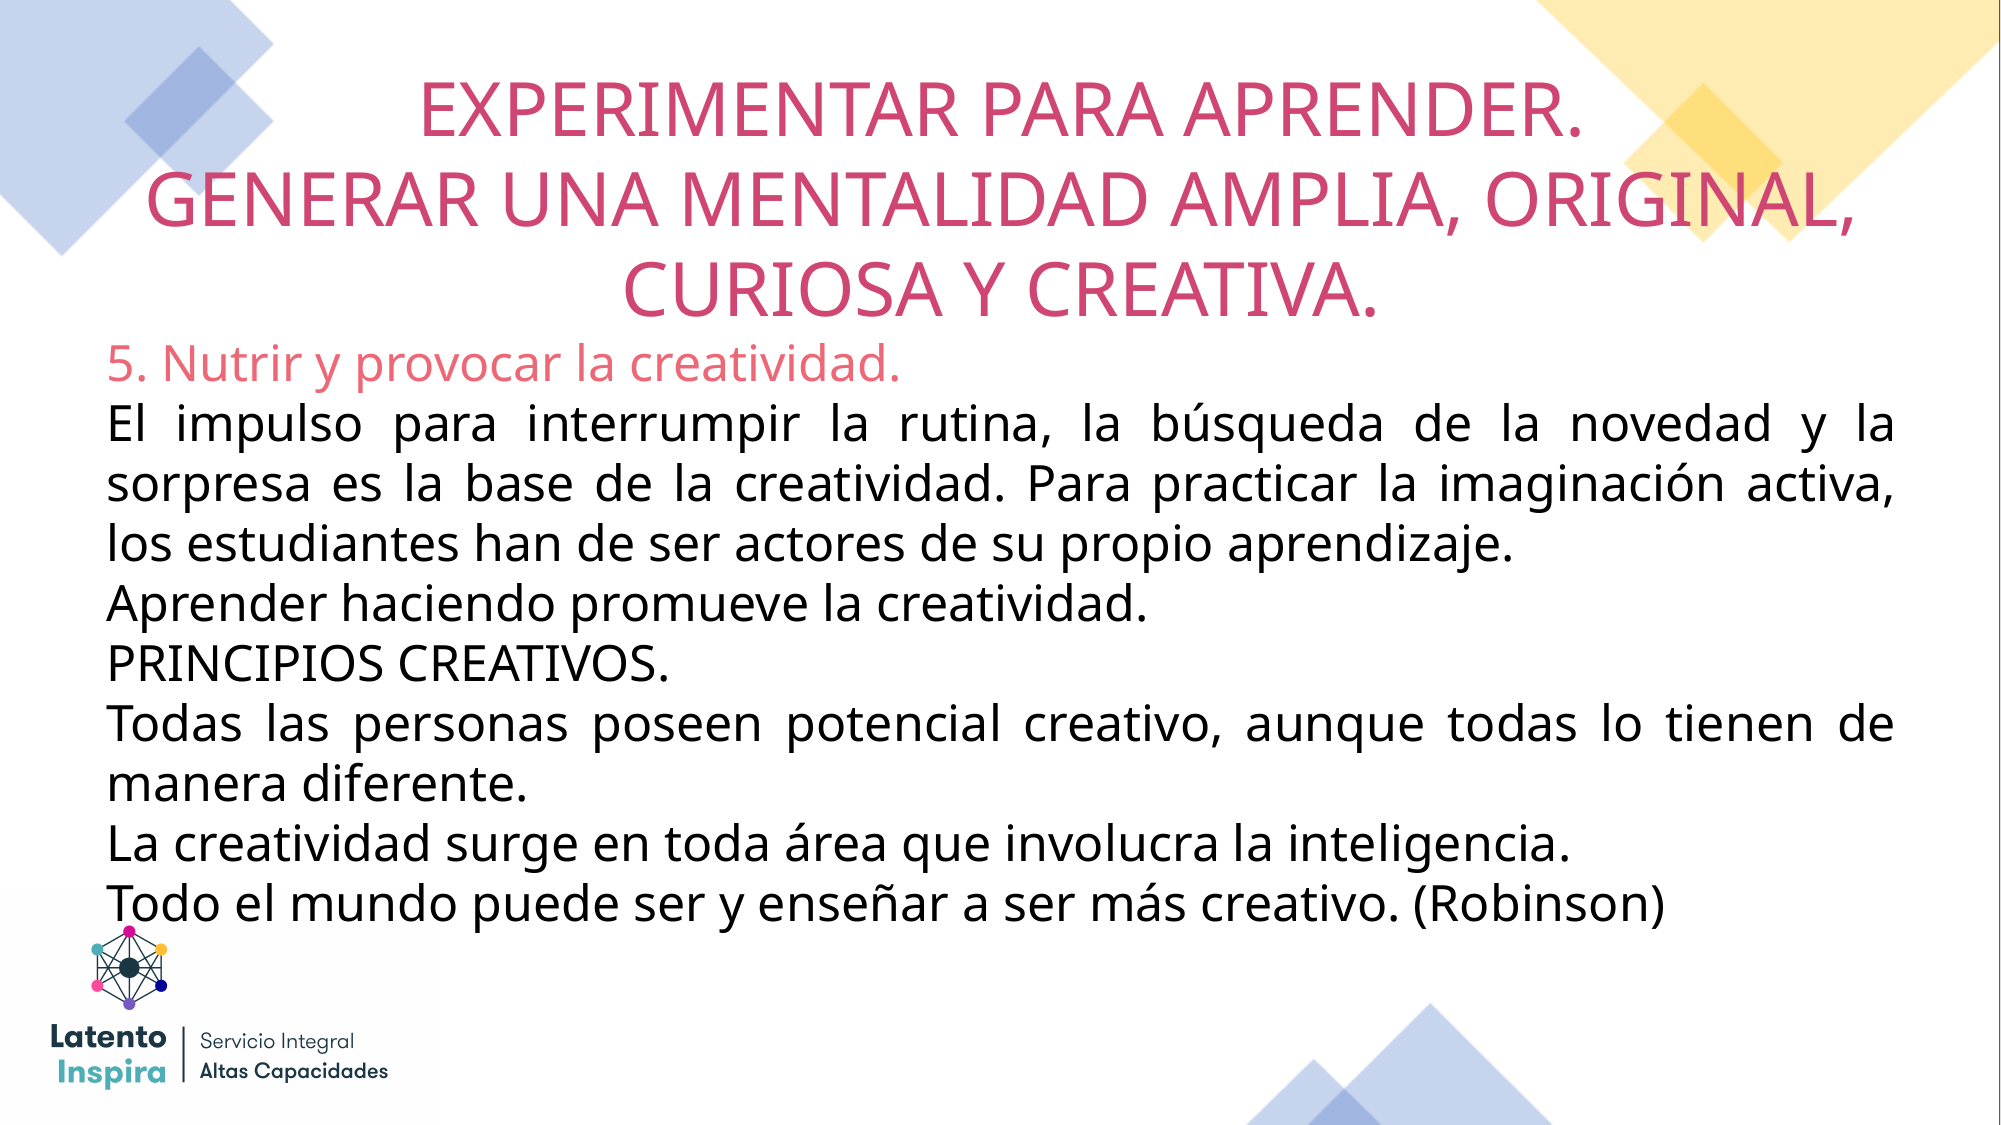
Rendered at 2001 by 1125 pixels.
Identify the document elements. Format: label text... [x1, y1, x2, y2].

text_box EXPERIMENTAR PARA APRENDER. GENERAR UNA MENTALIDAD AMPLIA, ORIGINAL, CURIOSA Y CREATIVA. 5. Nutrir y provocar la creatividad. El impulso para interrumpir la rutina, la búsqueda de la novedad y la sorpresa es la base de la creatividad. Para practicar la imaginación activa, los estudiantes han de ser actores de su propio aprendizaje. Aprender haciendo promueve la creatividad. PRINCIPIOS CREATIVOS. Todas las personas poseen potencial creativo, aunque todas lo tienen de manera diferente. La creatividad surge en toda área que involucra la inteligencia. Todo el mundo puede ser y enseñar a ser más creativo. (Robinson) [91, 53, 1912, 939]
picture [0, 0, 2001, 1125]
